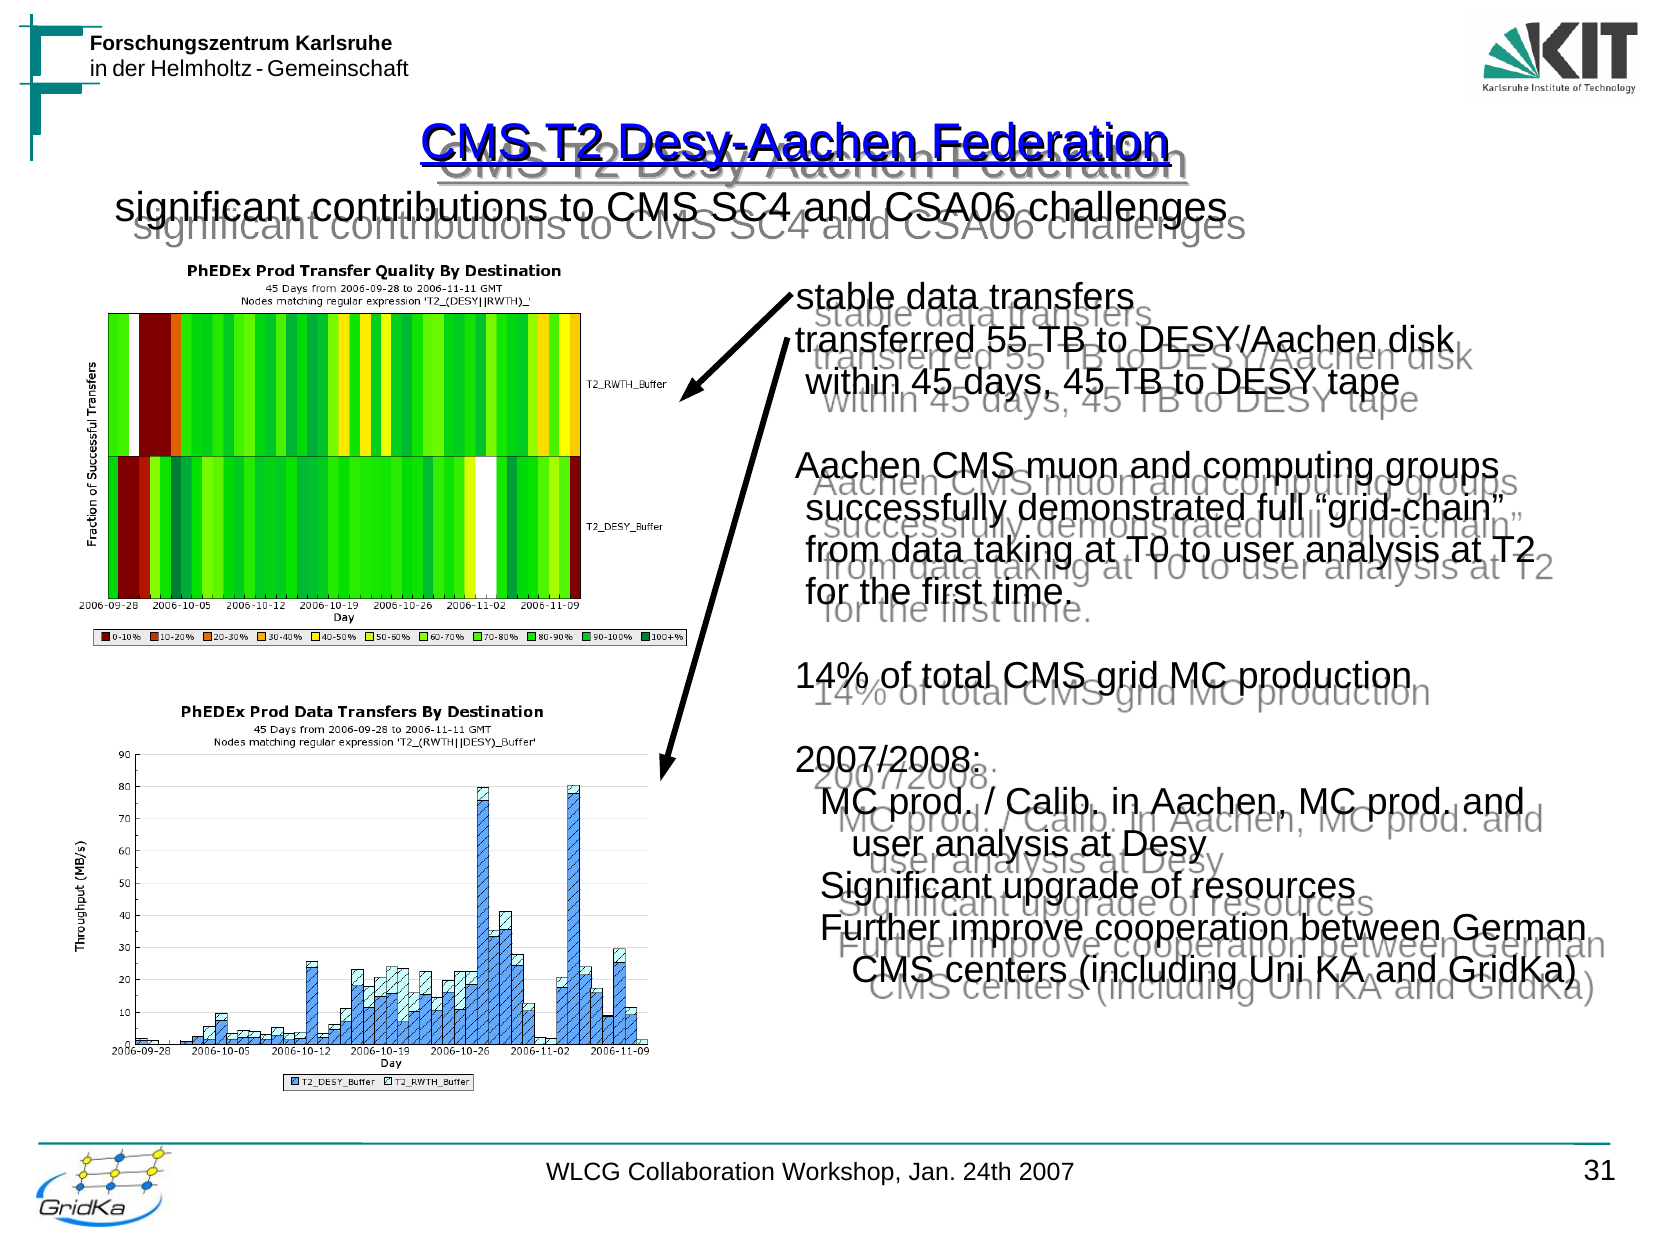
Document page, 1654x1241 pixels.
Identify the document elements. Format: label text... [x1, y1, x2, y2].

text_box stable data transfers transferred 55 TB to DESY/Aachen disk within 45 days, 45 TB to DESY tape Aachen CMS muon and computing groups successfully demonstrated full “grid-chain” from data taking at T0 to user analysis at T2 for the first time. 14% of total CMS grid MC production 2007/2008: MC prod. / Calib. in Aachen, MC prod. and user analysis at Desy Significant upgrade of resources Further improve cooperation between German CMS centers (including Uni KA and GridKa) [766, 261, 1651, 1174]
text_box CMS T2 Desy-Aachen Federation [401, 103, 1409, 180]
picture [36, 1145, 172, 1227]
picture [76, 261, 702, 653]
picture [64, 702, 691, 1094]
picture [1470, 11, 1641, 102]
text_box significant contributions to CMS SC4 and CSA06 challenges [85, 172, 1261, 241]
